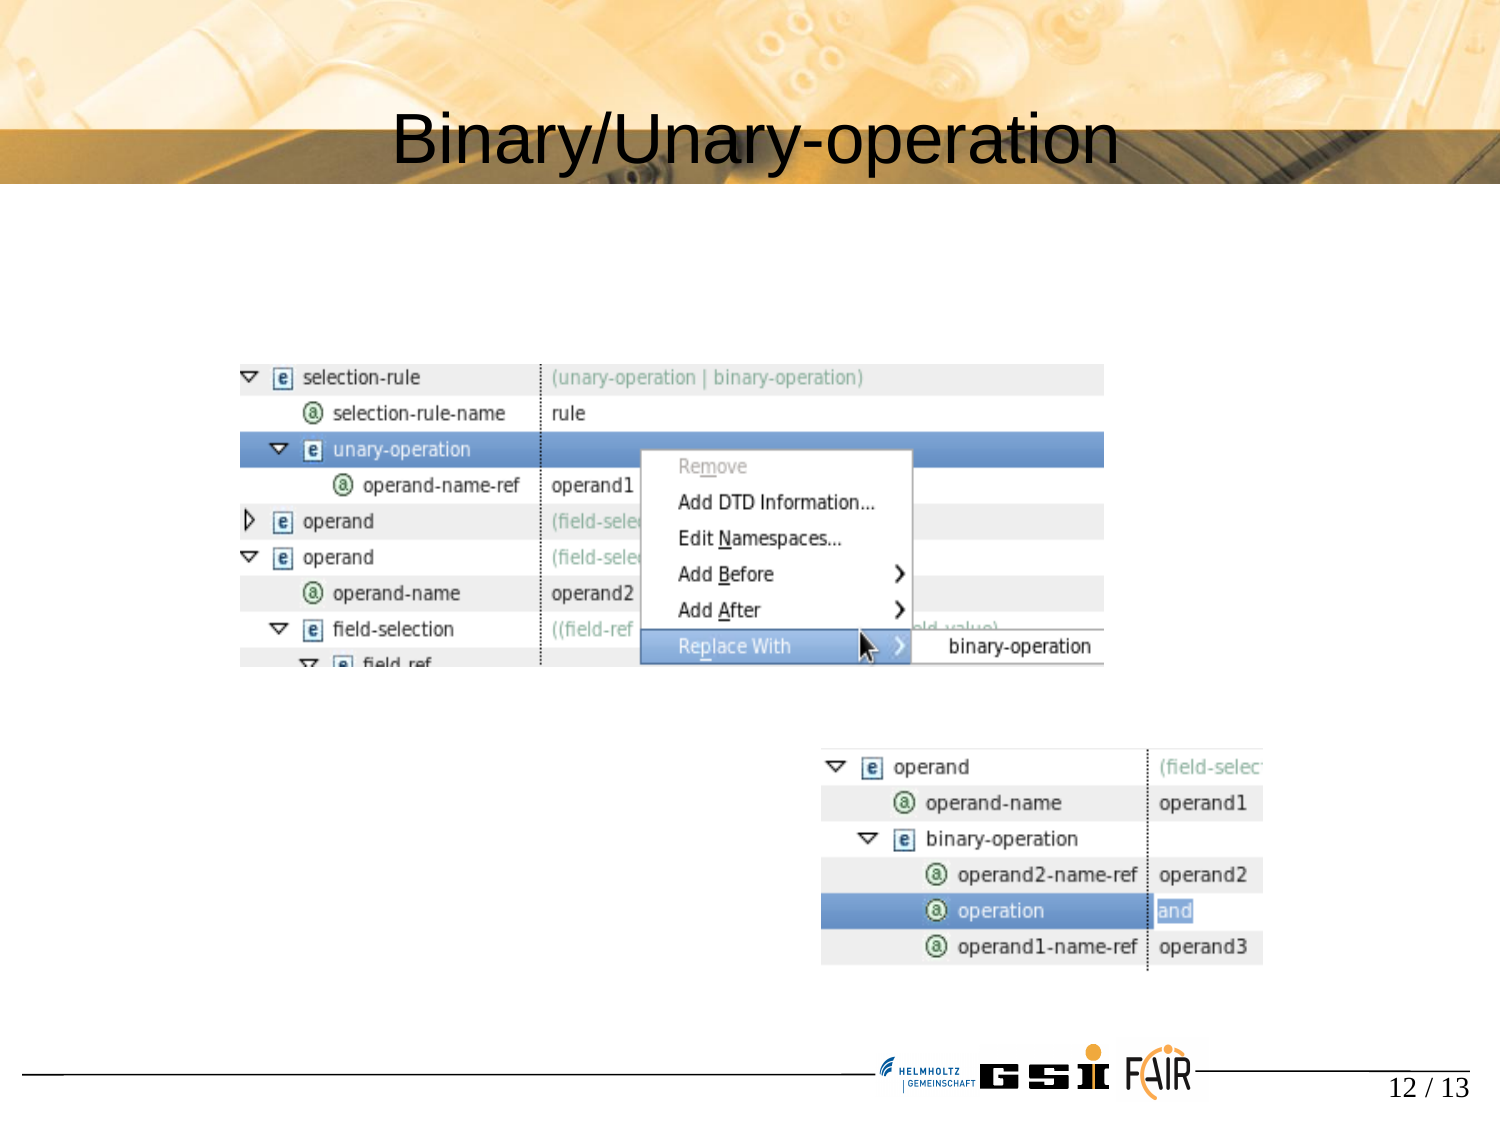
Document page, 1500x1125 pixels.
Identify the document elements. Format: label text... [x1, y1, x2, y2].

picture [821, 748, 1263, 973]
picture [1116, 1037, 1209, 1102]
picture [0, 0, 1500, 186]
picture [875, 1044, 1109, 1097]
picture [240, 364, 1104, 667]
title Binary/Unary-operation [153, 44, 1360, 233]
